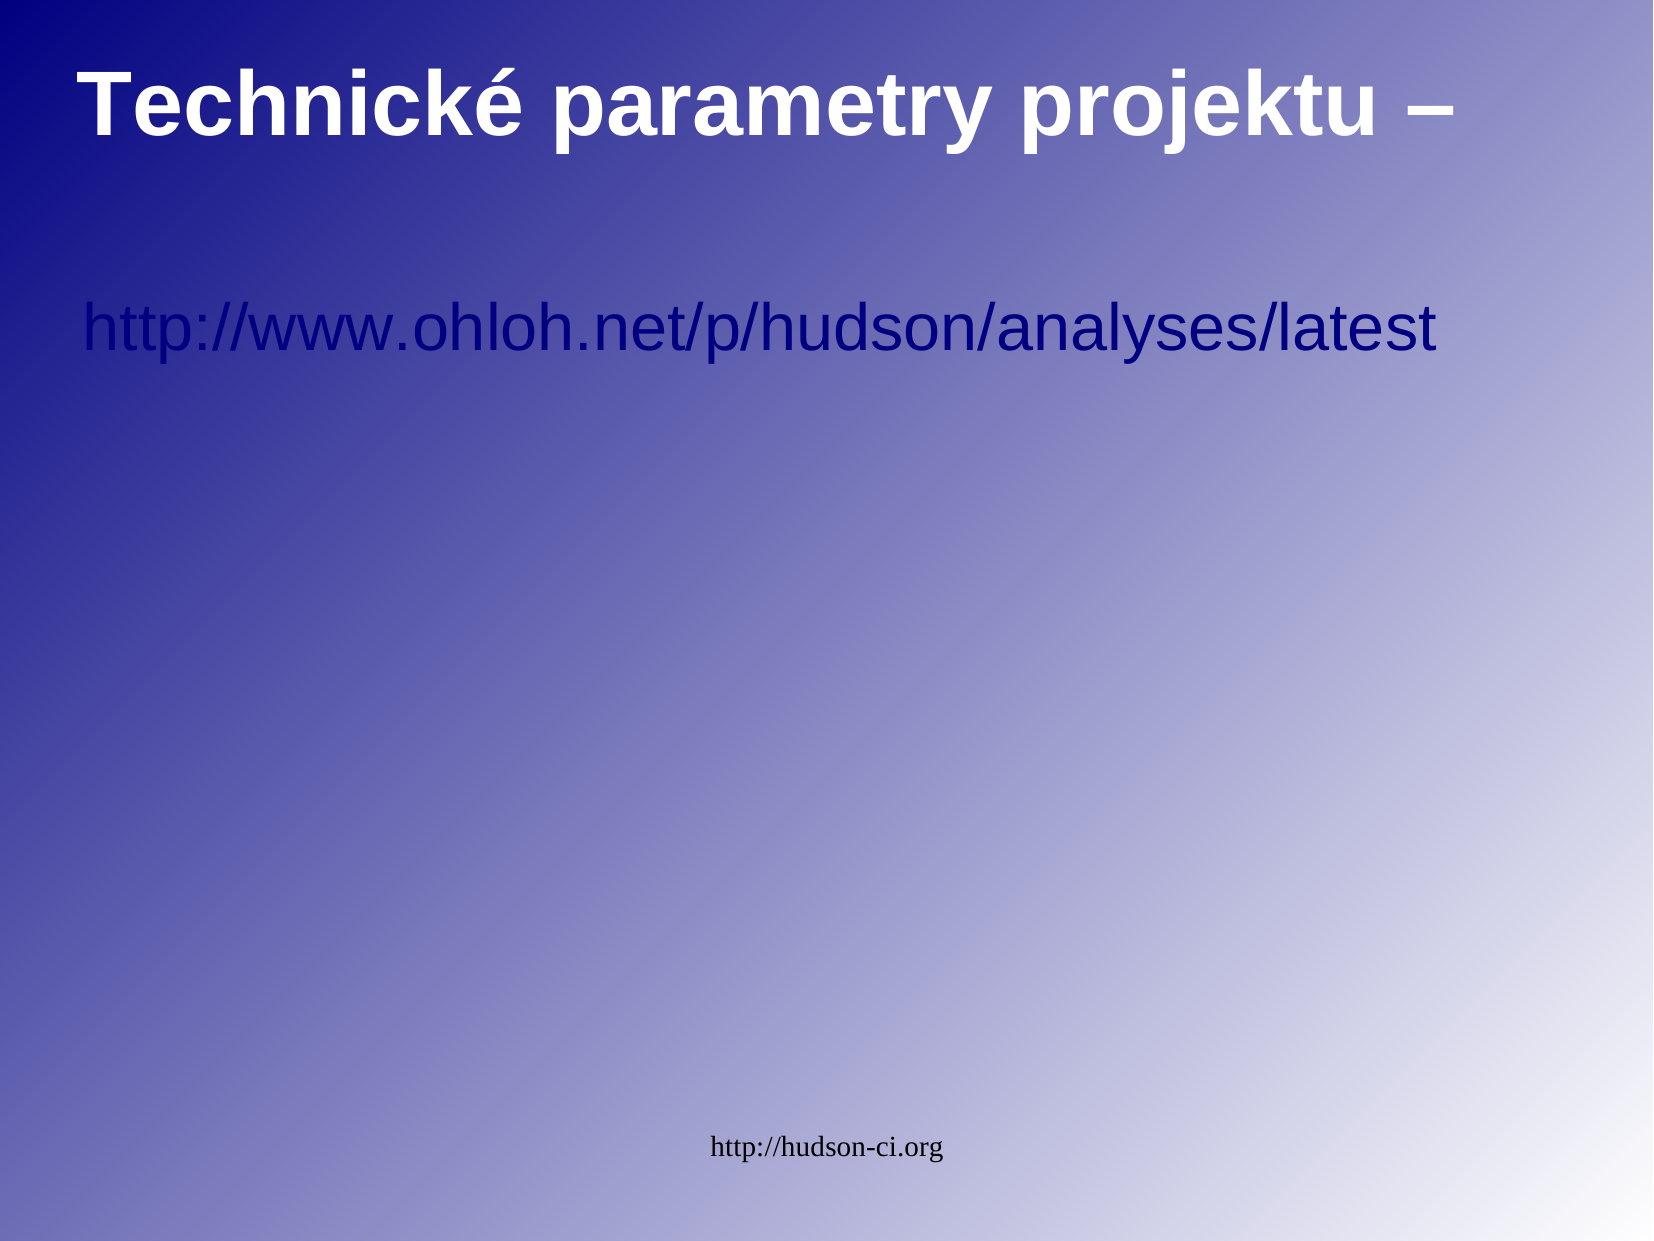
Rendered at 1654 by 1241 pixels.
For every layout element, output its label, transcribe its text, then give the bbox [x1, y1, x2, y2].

list http://www.ohloh.net/p/hudson/analyses/latest [82, 290, 1571, 1109]
title Technické parametry projektu – [76, 7, 1565, 200]
